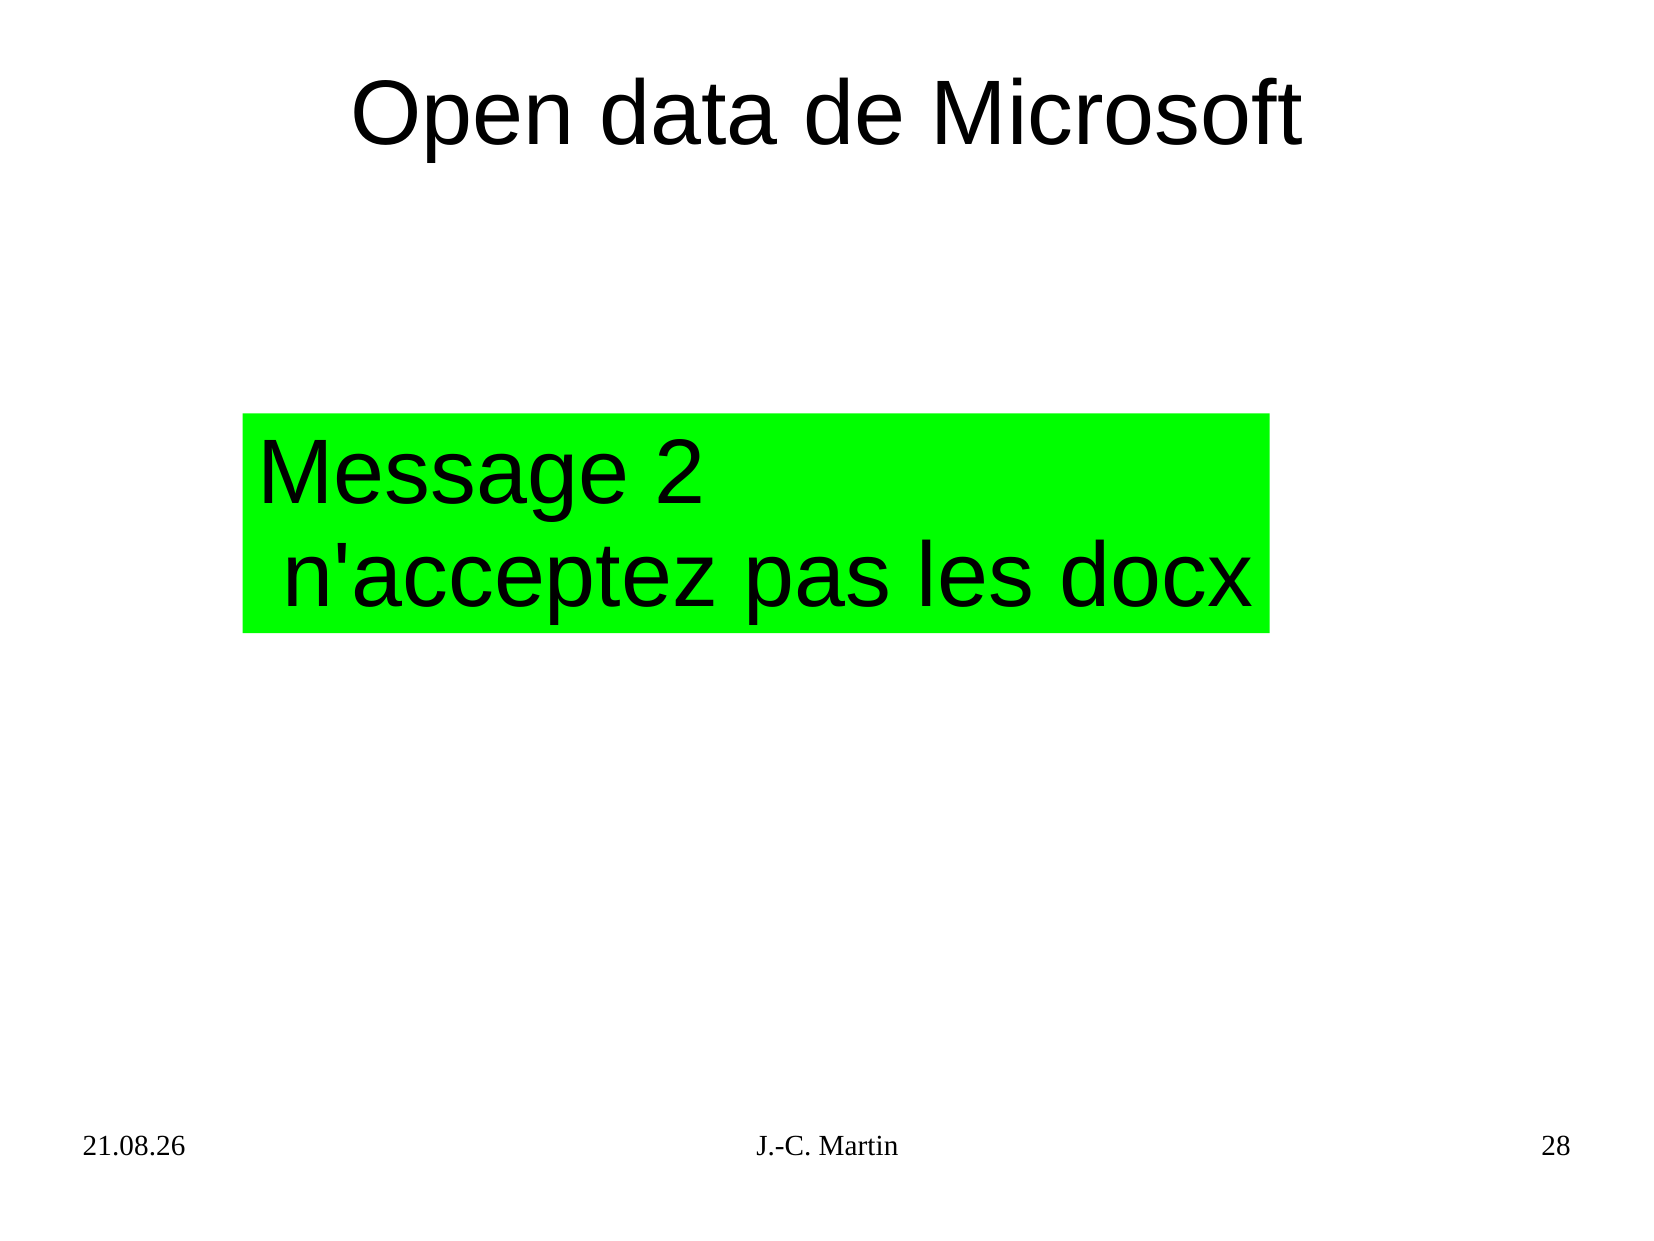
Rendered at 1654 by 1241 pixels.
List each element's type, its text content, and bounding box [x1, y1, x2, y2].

title Open data de Microsoft [82, 49, 1571, 178]
text_box Message 2 n'acceptez pas les docx [242, 413, 1270, 634]
